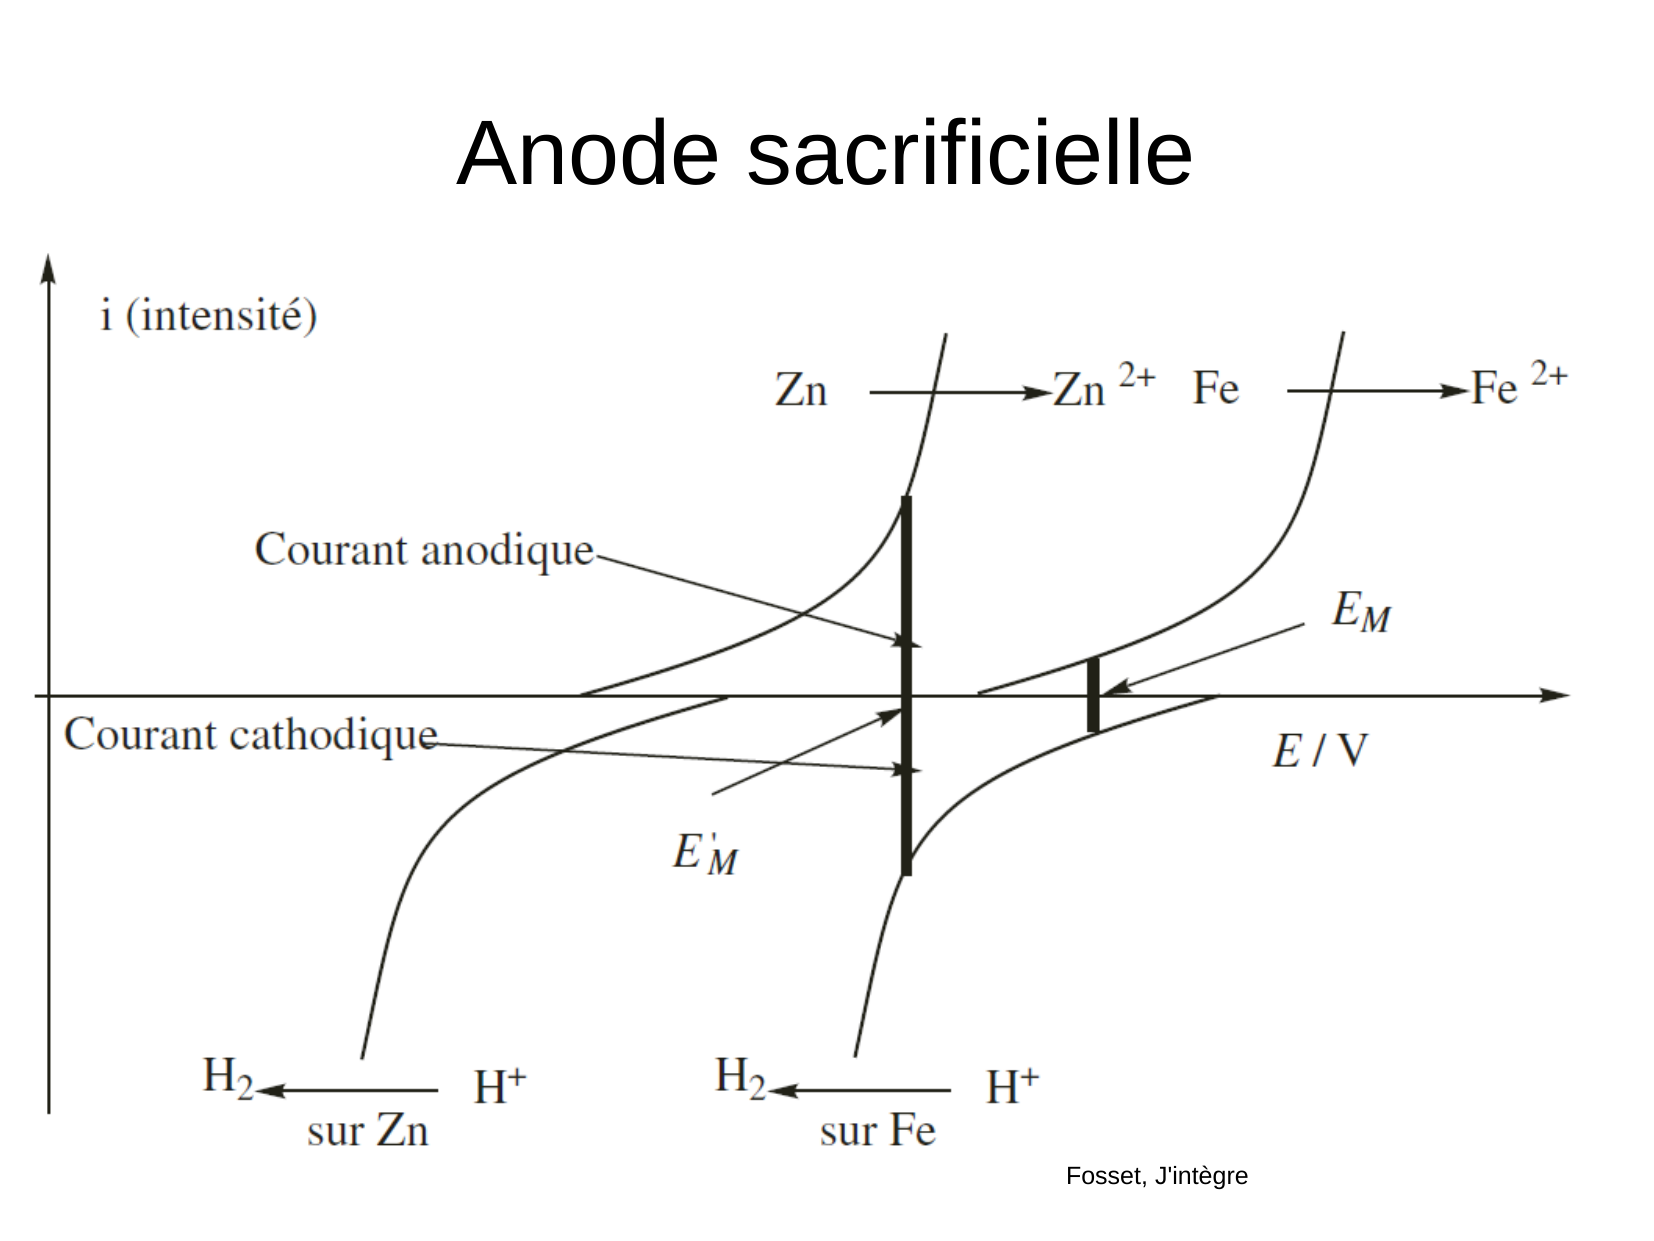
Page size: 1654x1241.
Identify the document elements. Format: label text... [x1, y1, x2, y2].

picture [21, 241, 1619, 1155]
text_box Fosset, J'intègre [1051, 1154, 1571, 1198]
title Anode sacrificielle [82, 49, 1571, 241]
